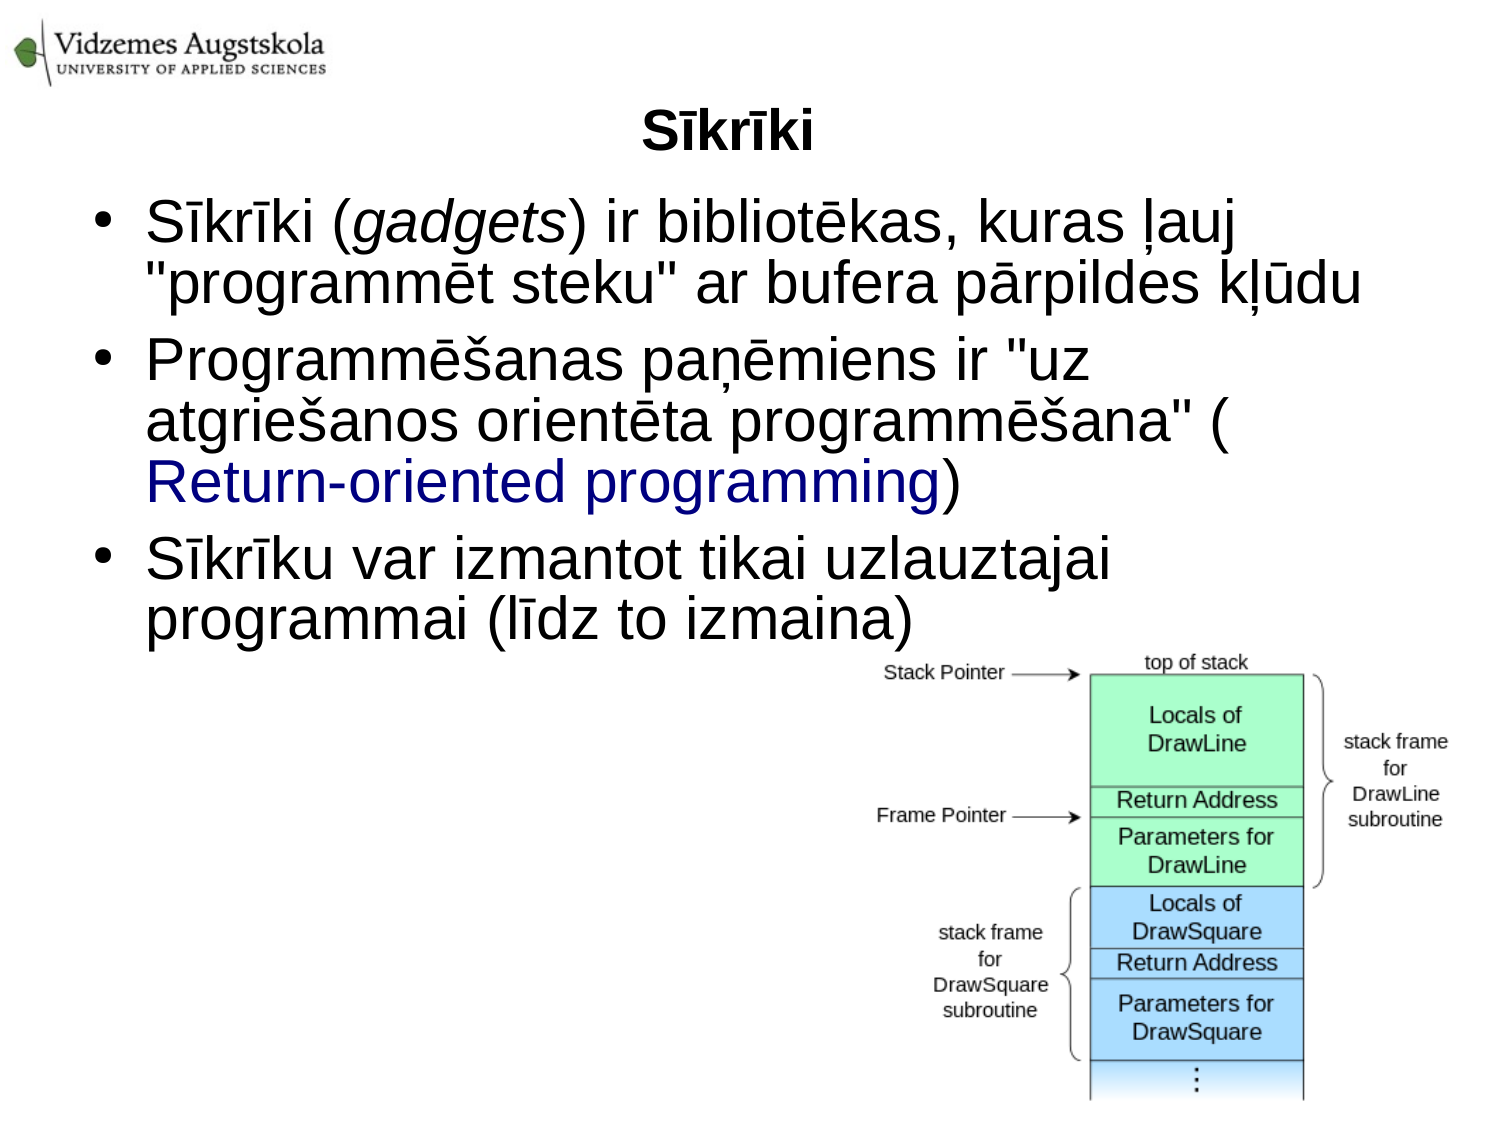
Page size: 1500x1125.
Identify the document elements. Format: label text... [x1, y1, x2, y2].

picture [871, 637, 1464, 1122]
picture [5, 2, 334, 102]
title Sīkrīki [85, 87, 1372, 177]
list Sīkrīki (gadgets) ir bibliotēkas, kuras ļauj "programmēt steku" ar bufera pārpildes kļūdu Programmēšanas paņēmiens ir "uz atgriešanos orientēta programmēšana" (Return-oriented programming) Sīkrīku var izmantot tikai uzlauztajai programmai (līdz to izmaina) [74, 188, 1424, 1004]
